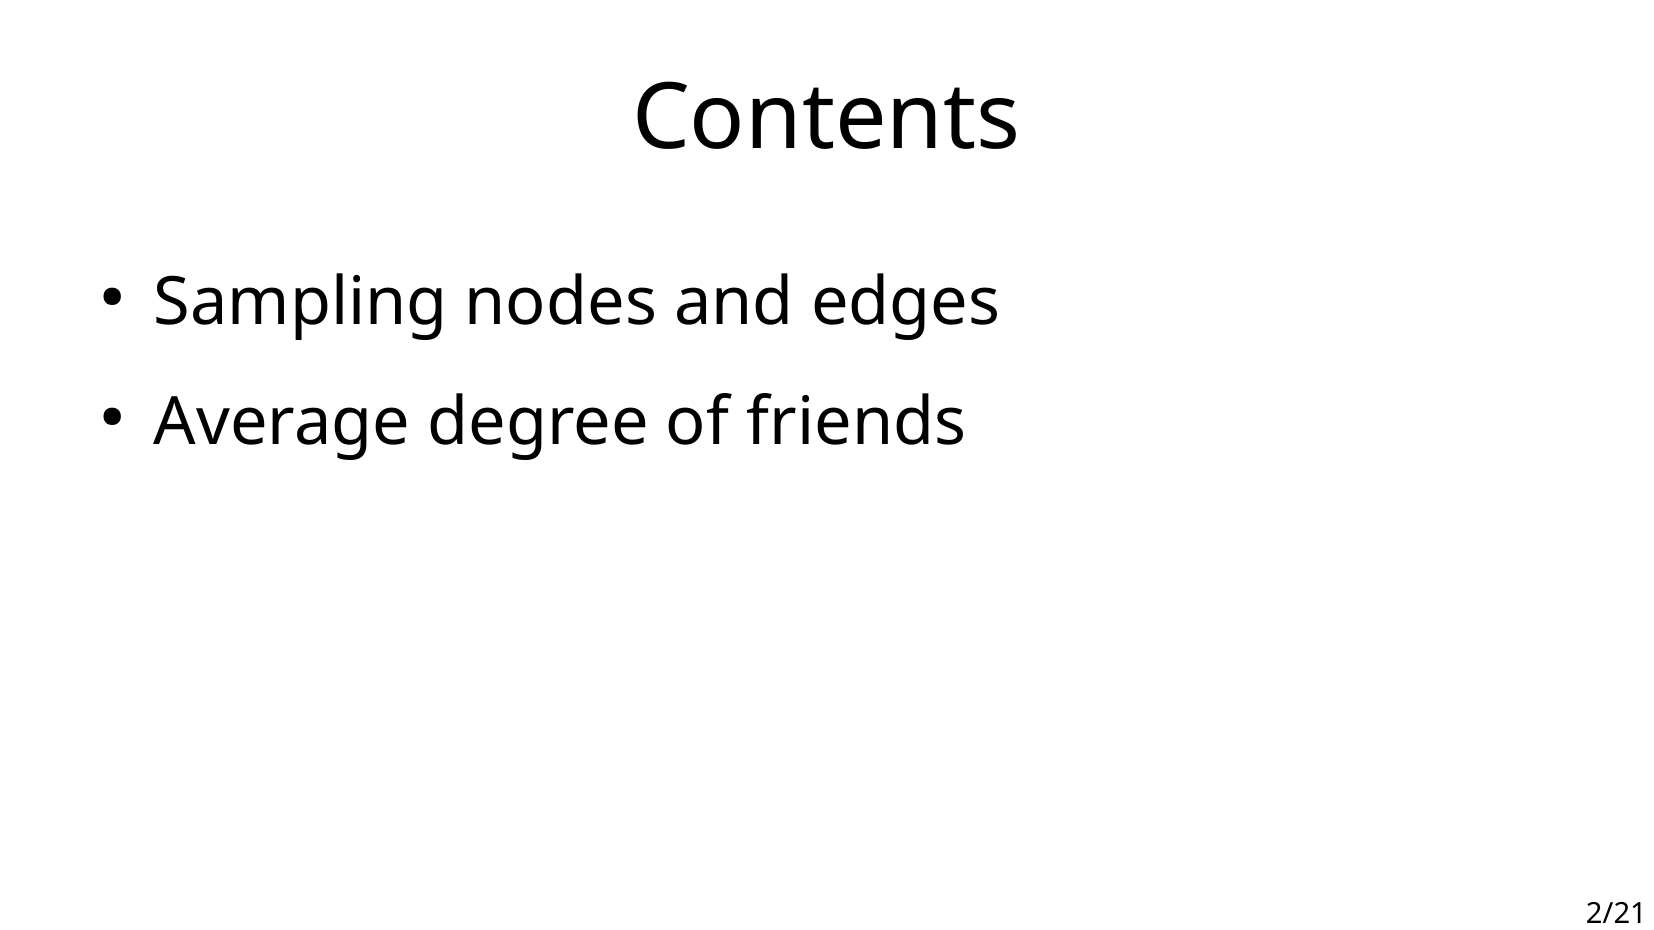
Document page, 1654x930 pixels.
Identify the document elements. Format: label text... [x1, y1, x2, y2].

title Contents [82, 1, 1571, 225]
list Sampling nodes and edges Average degree of friends [82, 252, 1571, 793]
